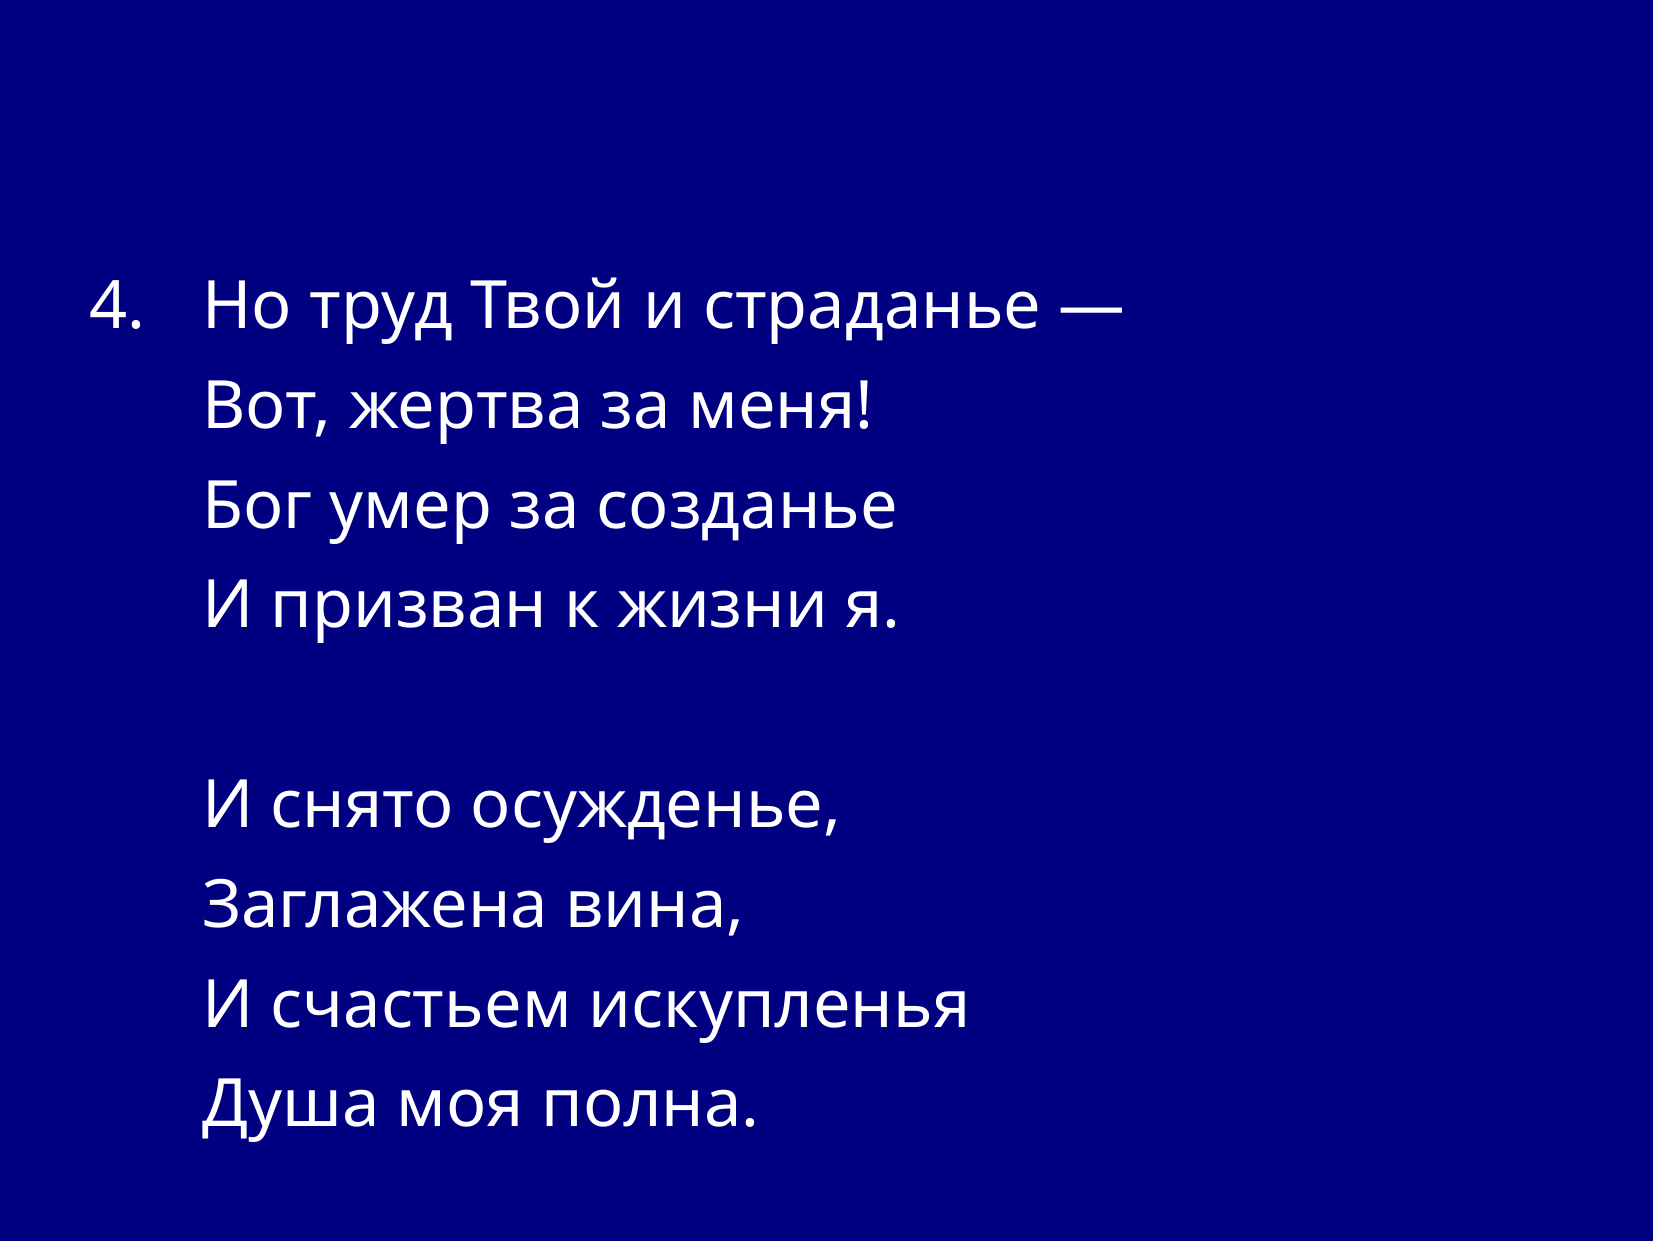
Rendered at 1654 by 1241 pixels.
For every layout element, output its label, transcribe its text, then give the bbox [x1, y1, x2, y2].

text_box 4. Но труд Твой и страданье — Вот, жертва за меня! Бог умер за созданье И призван к жизни я. И снято осужденье, Заглажена вина, И счастьем искупленья Душа моя полна. [75, 150, 1576, 1163]
